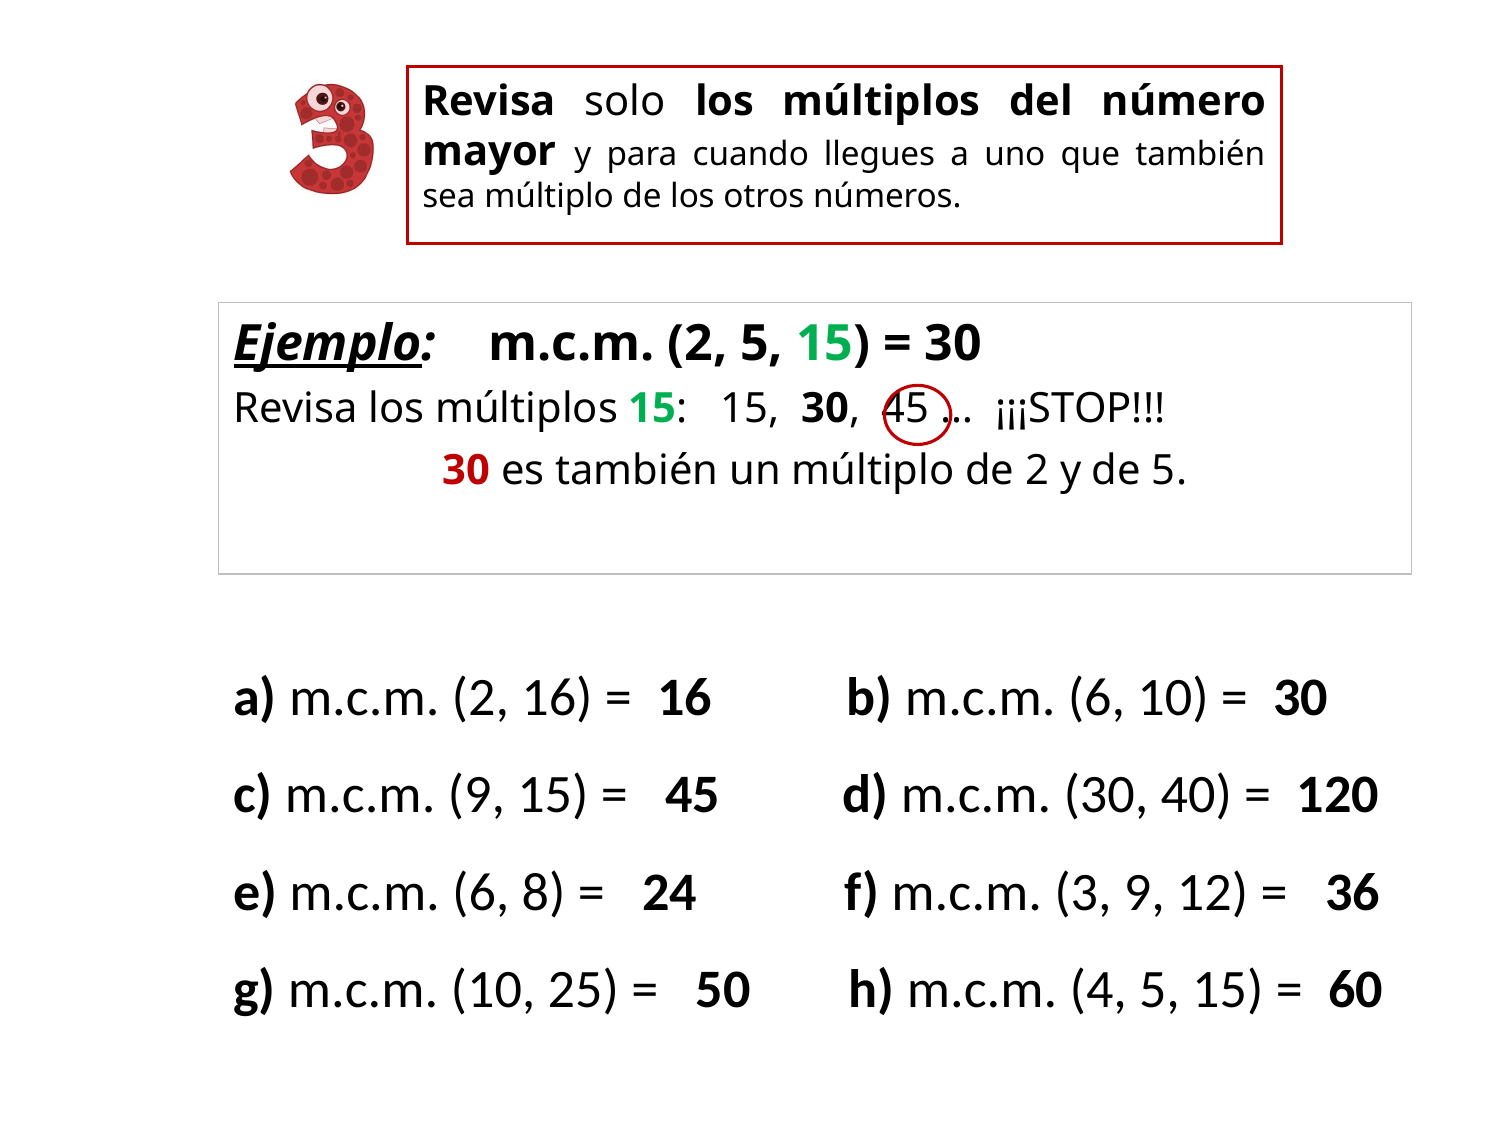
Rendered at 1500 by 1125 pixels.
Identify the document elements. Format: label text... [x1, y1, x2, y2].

text_box Revisa solo los múltiplos del número mayor y para cuando llegues a uno que también sea múltiplo de los otros números. [407, 66, 1282, 244]
text_box Ejemplo: m.c.m. (2, 5, 15) = 30 Revisa los múltiplos 15: 15, 30, 45 … ¡¡¡STOP!!! 30 es también un múltiplo de 2 y de 5. [218, 302, 1412, 575]
picture [289, 78, 380, 209]
text_box a) m.c.m. (2, 16) = 16 b) m.c.m. (6, 10) = 30 c) m.c.m. (9, 15) = 45 d) m.c.m. (30, 40) = 120 e) m.c.m. (6, 8) = 24 f) m.c.m. (3, 9, 12) = 36 g) m.c.m. (10, 25) = 50 h) m.c.m. (4, 5, 15) = 60 [218, 621, 1424, 1027]
